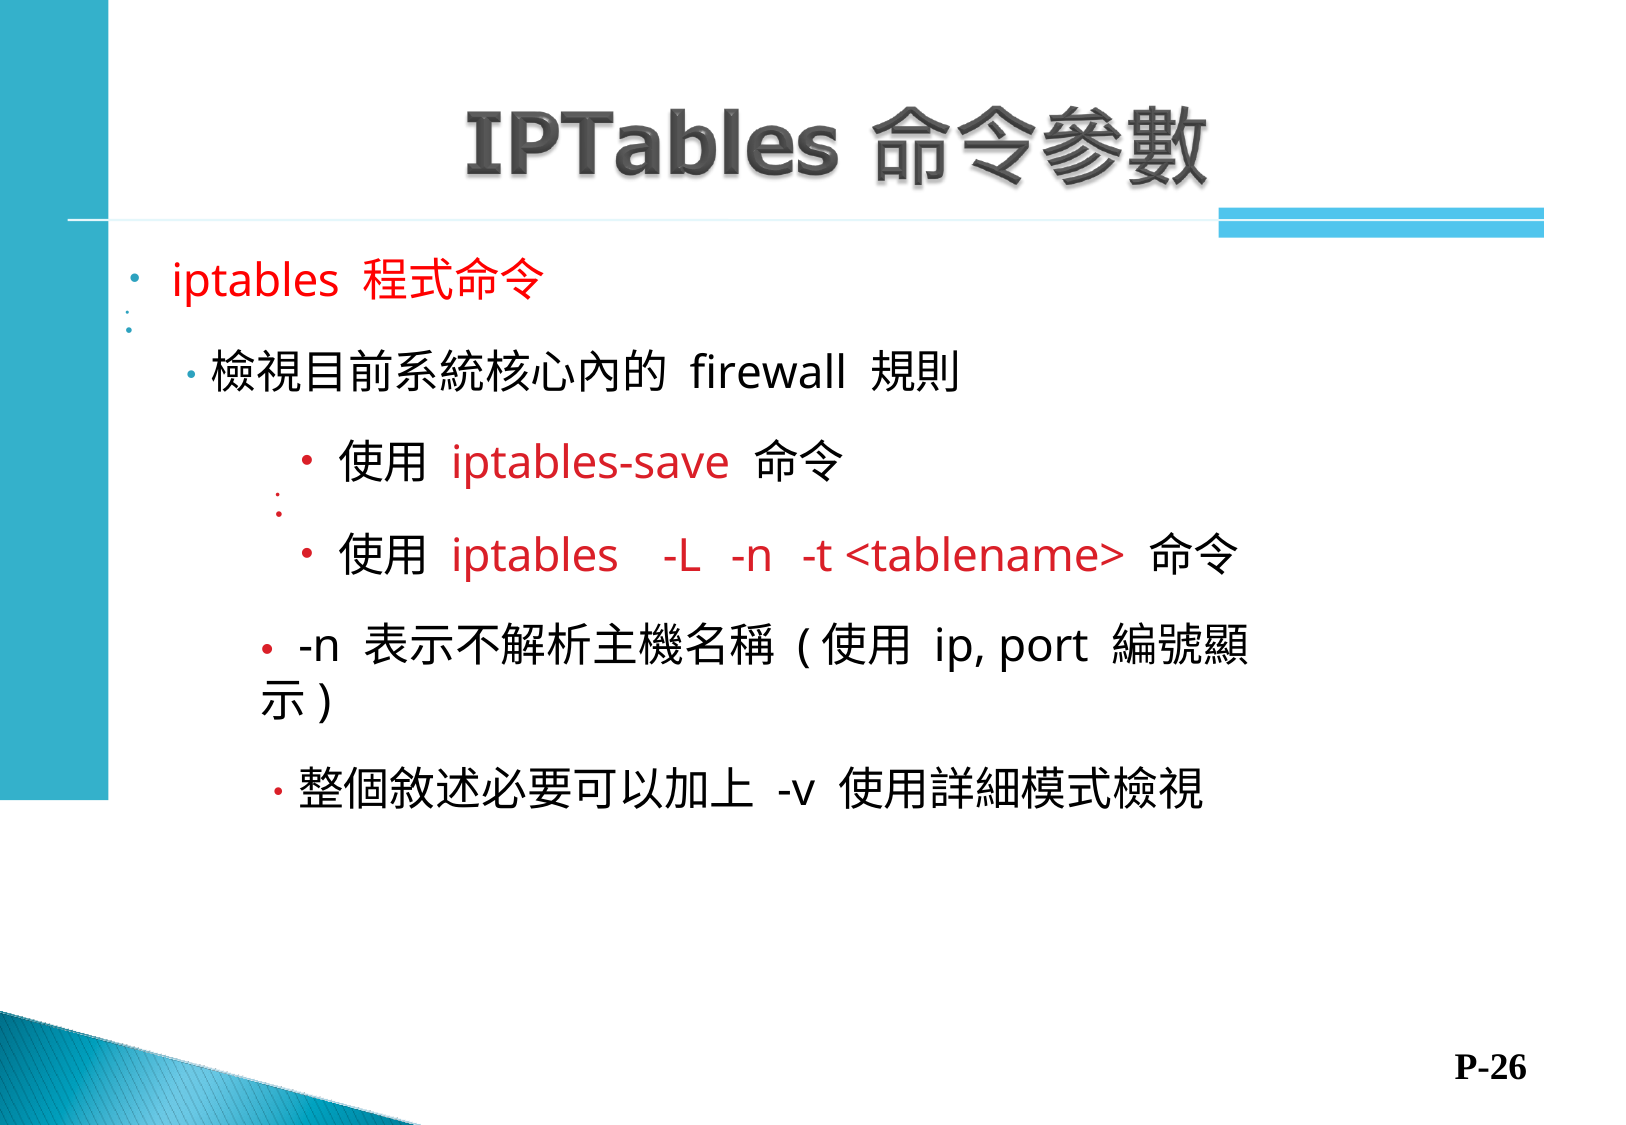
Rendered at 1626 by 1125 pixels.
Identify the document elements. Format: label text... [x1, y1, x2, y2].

text_box iptables 程式命令 • 檢視目前系統核心內的 firewall 規則 使用 iptables-save 命令 使用 iptables -L -n -t <tablename> 命令 • -n 表示不解析主機名稱 (使用 ip, port 編號顯示) • 整個敘述必要可以加上 -v 使用詳細模式檢視 [125, 250, 1263, 754]
text_box [453, 81, 1218, 203]
text_box P-16 [1452, 1042, 1532, 1090]
